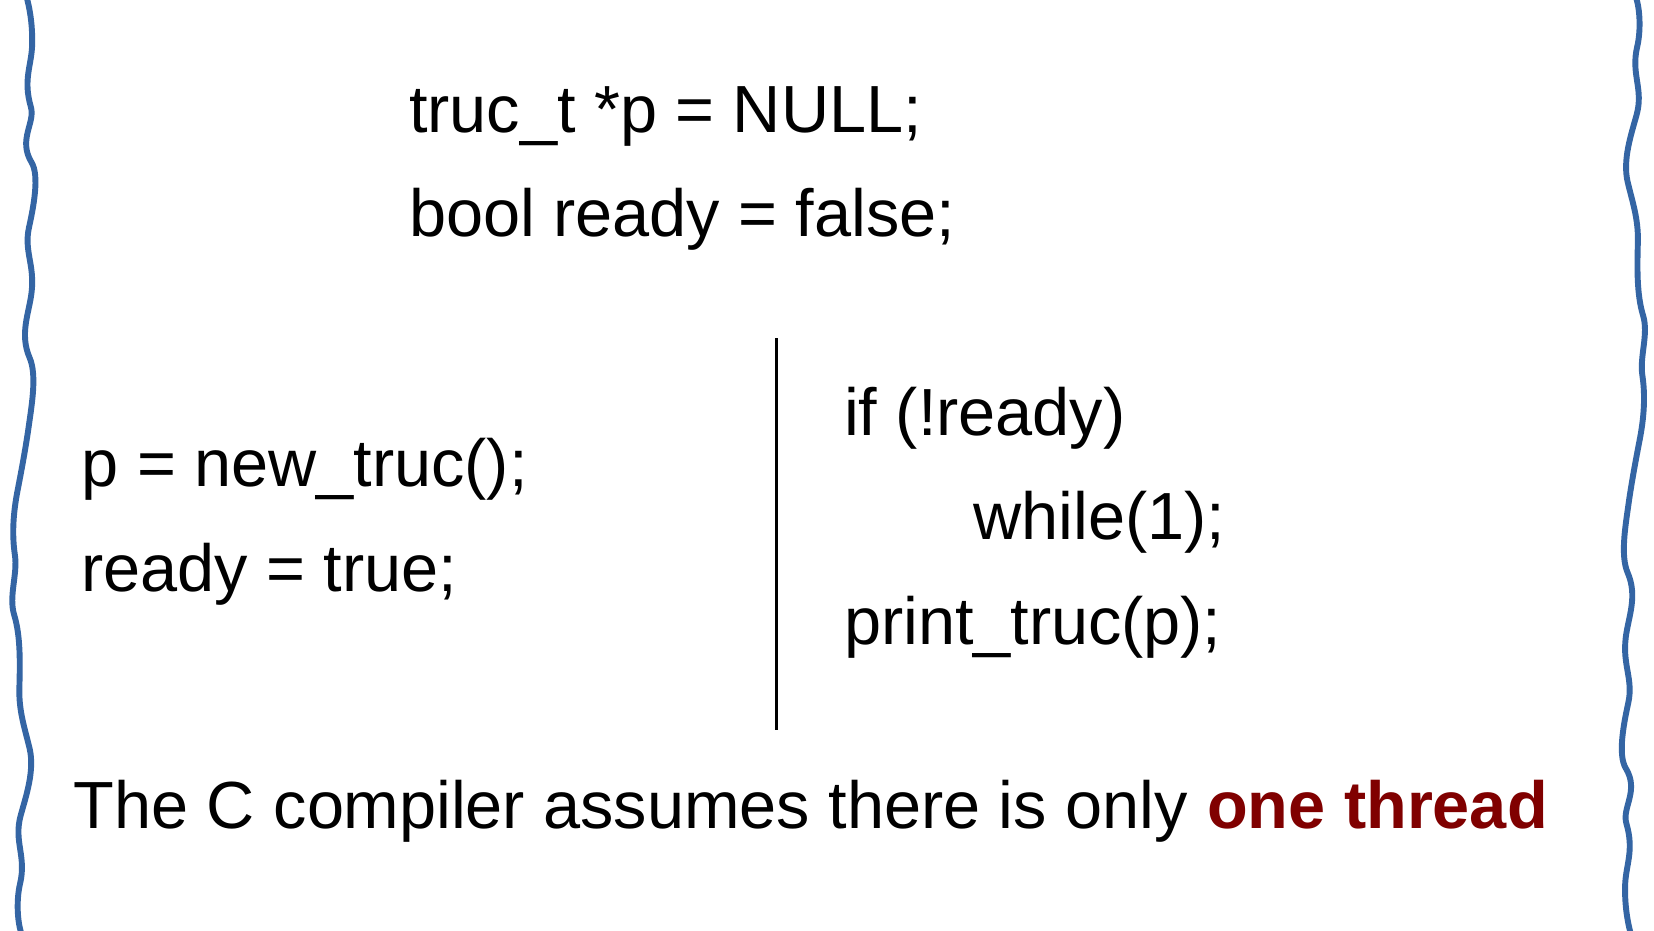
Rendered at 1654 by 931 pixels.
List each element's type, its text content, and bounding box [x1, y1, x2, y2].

list truc_t *p = NULL; bool ready = false; [409, 71, 1045, 319]
list if (!ready) while(1); print_truc(p); [844, 270, 1571, 768]
list p = new_truc(); ready = true; [81, 217, 808, 758]
list The C compiler assumes there is only one thread [73, 768, 1597, 870]
